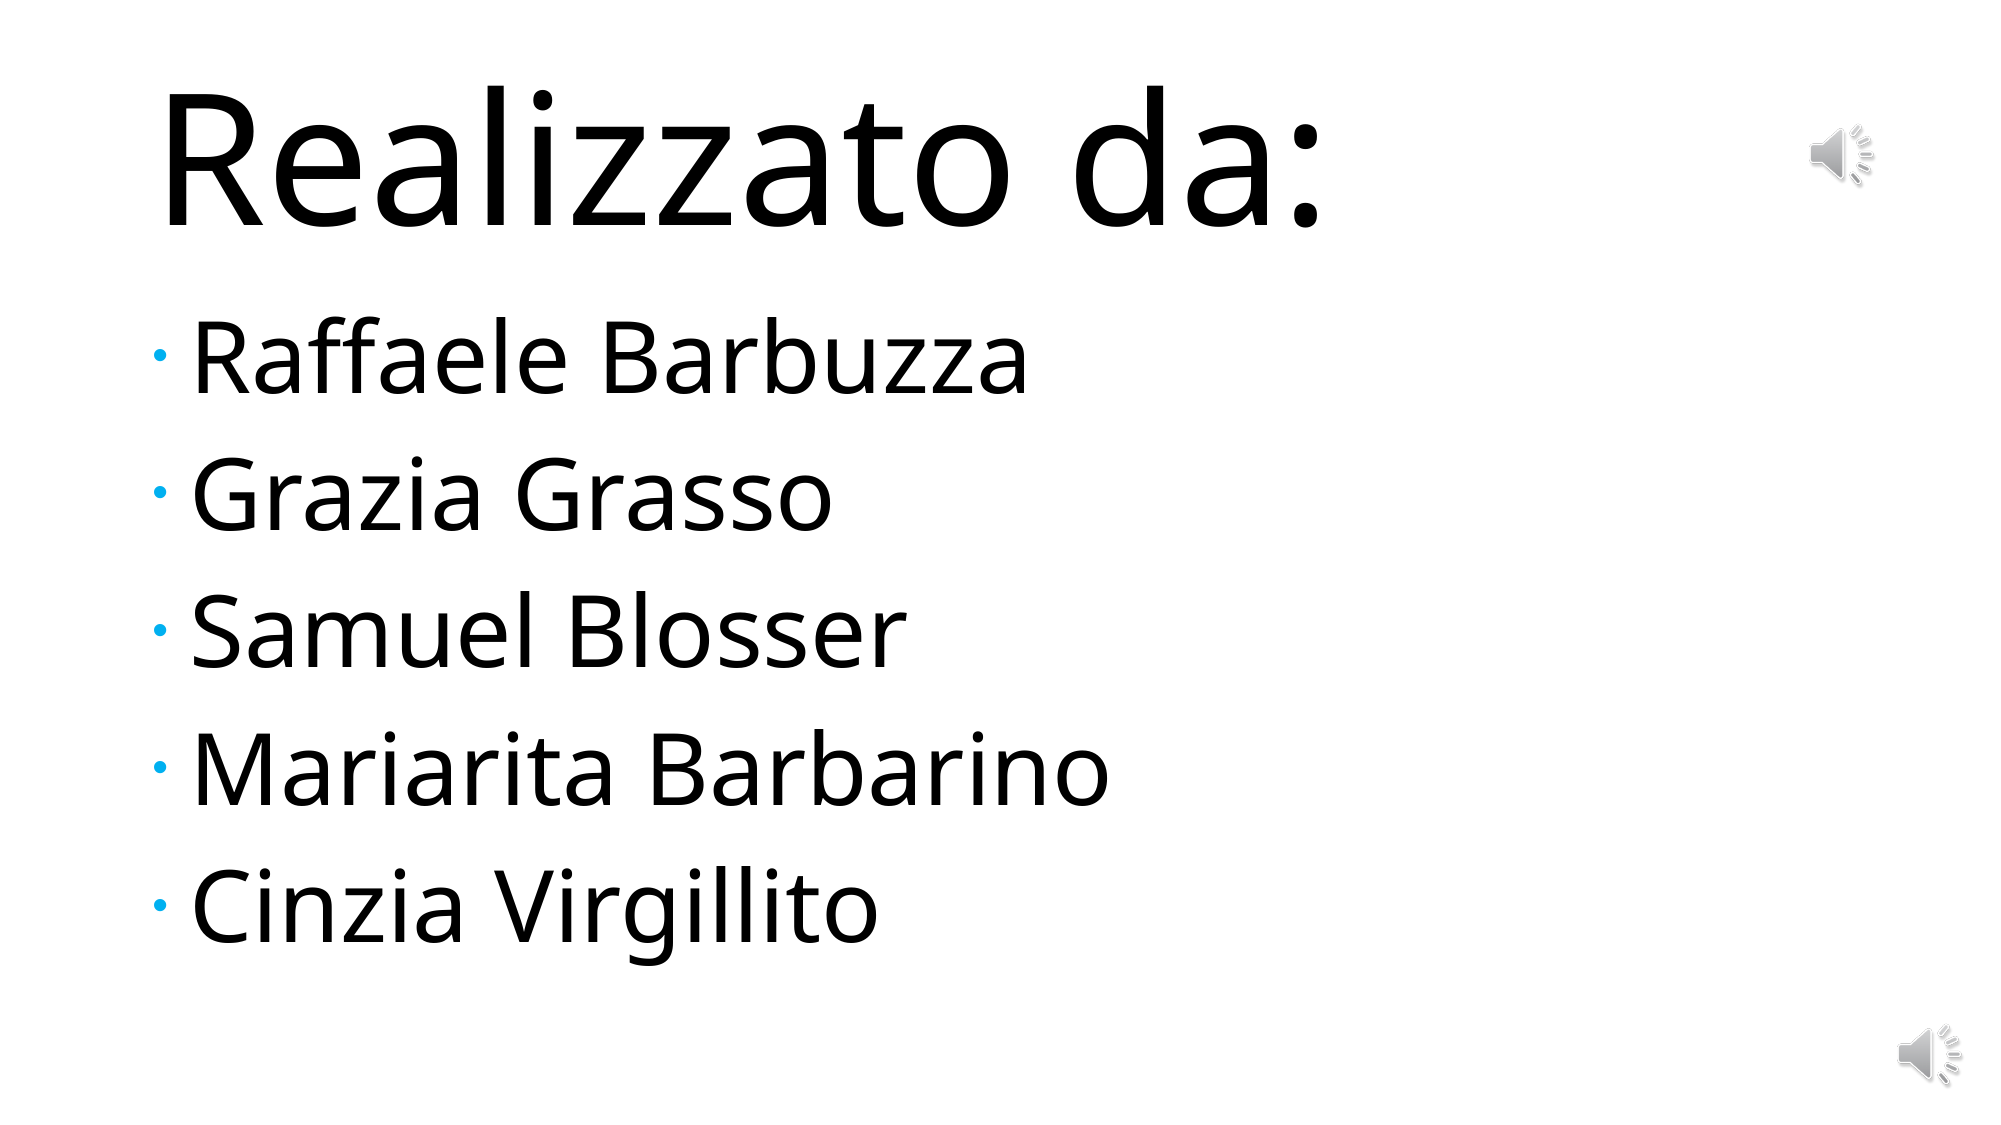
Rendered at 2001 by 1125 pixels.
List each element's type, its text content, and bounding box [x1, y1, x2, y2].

picture [1897, 1022, 1965, 1090]
list Raffaele Barbuzza Grazia Grasso Samuel Blosser Mariarita Barbarino Cinzia Virgillito [137, 299, 1863, 1014]
picture [1809, 122, 1877, 190]
title Realizzato da: [137, 59, 1863, 278]
